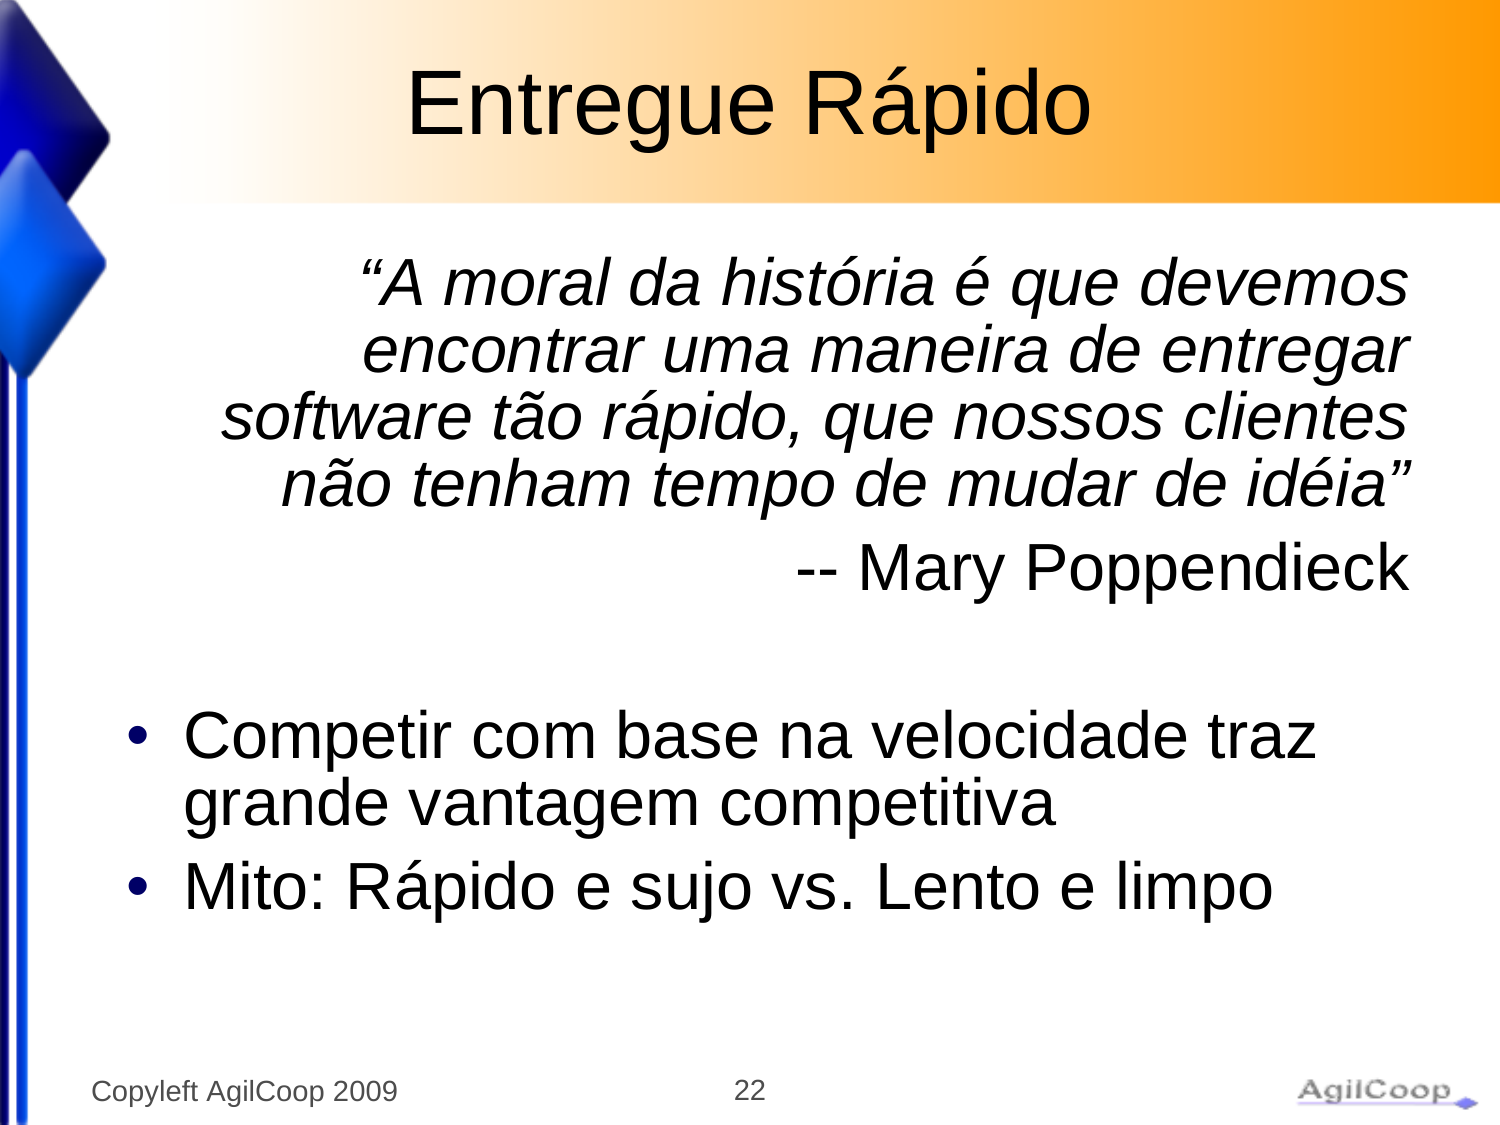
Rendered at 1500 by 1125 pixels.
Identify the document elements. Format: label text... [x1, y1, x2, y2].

picture [0, 0, 1500, 1125]
list “A moral da história é que devemos encontrar uma maneira de entregar software tão rápido, que nossos clientes não tenham tempo de mudar de idéia” -- Mary Poppendieck Competir com base na velocidade traz grande vantagem competitiva Mito: Rápido e sujo vs. Lento e limpo [112, 243, 1425, 1006]
title Entregue Rápido [75, 8, 1426, 197]
